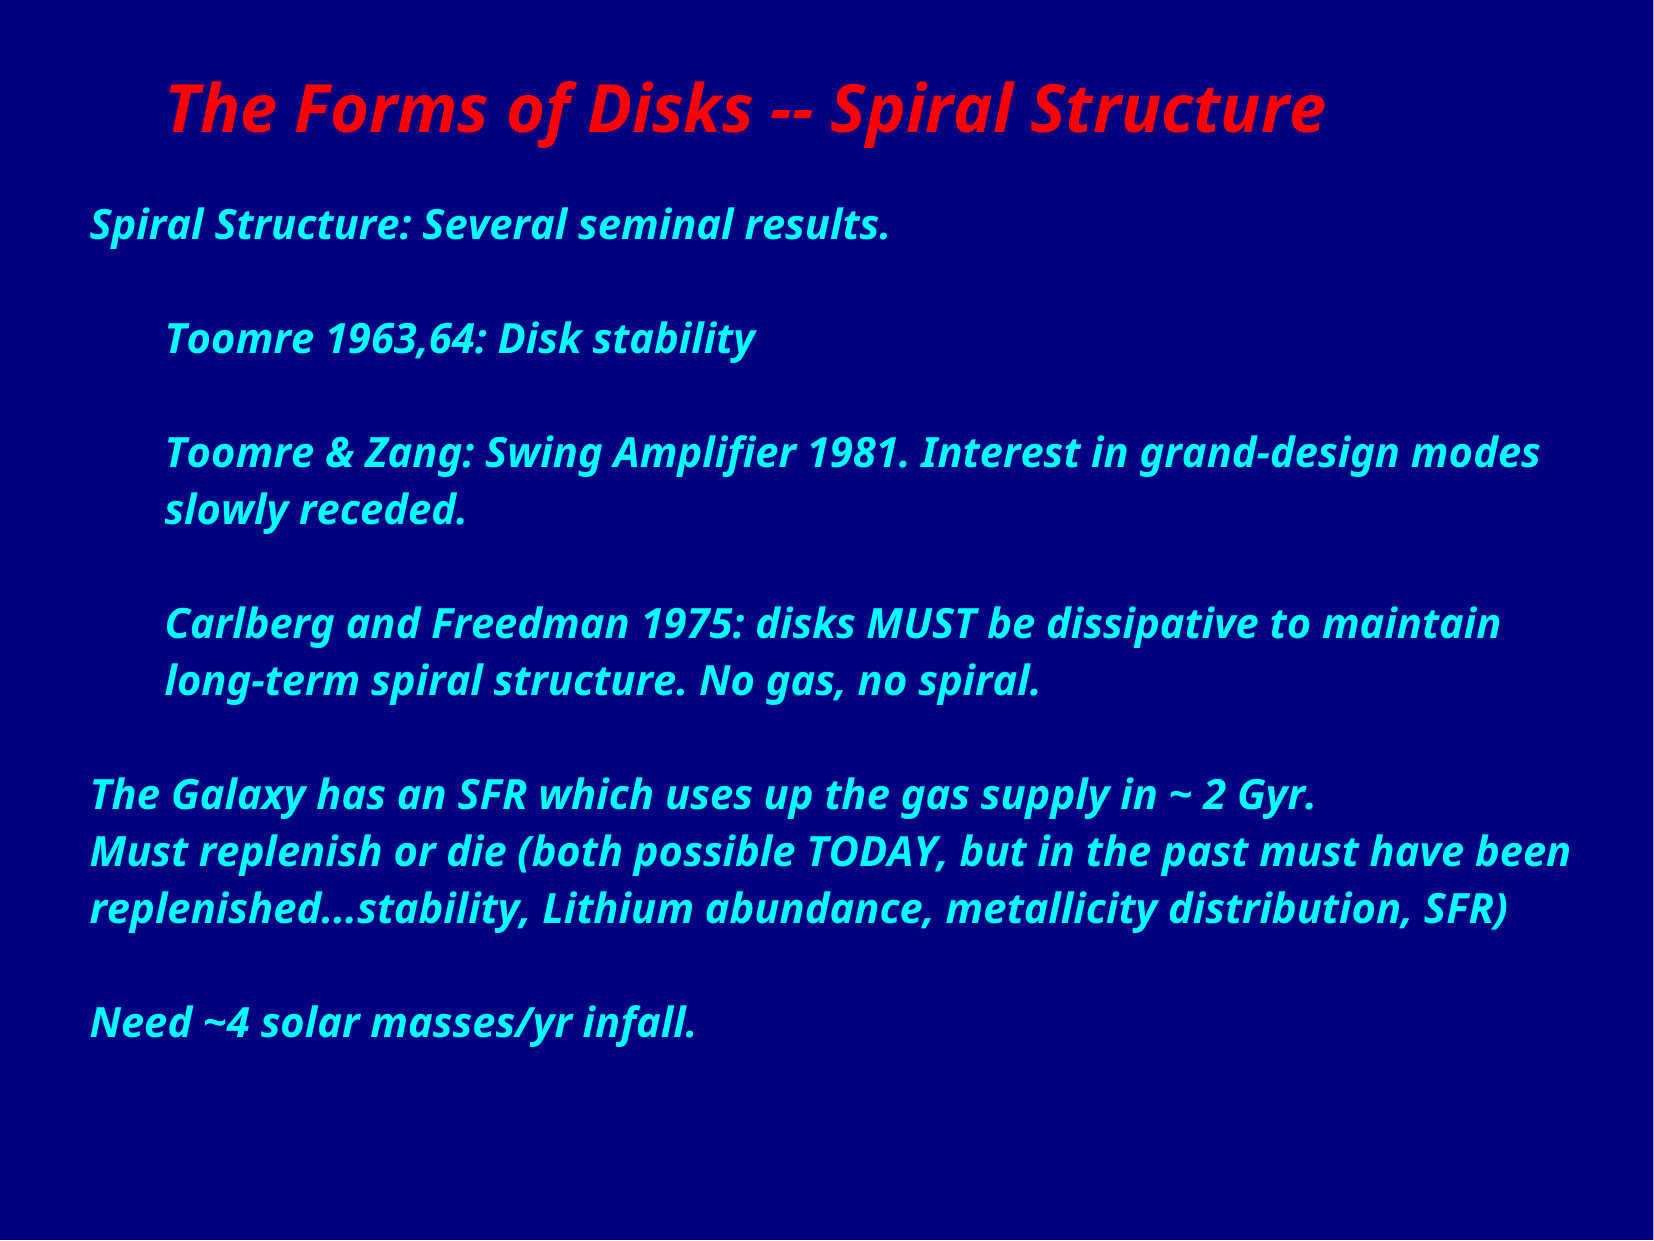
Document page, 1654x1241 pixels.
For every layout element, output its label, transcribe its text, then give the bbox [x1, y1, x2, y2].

text_box Spiral Structure: Several seminal results. Toomre 1963,64: Disk stability Toomre & Zang: Swing Amplifier 1981. Interest in grand-design modes slowly receded. Carlberg and Freedman 1975: disks MUST be dissipative to maintain long-term spiral structure. No gas, no spiral. The Galaxy has an SFR which uses up the gas supply in ~ 2 Gyr. Must replenish or die (both possible TODAY, but in the past must have been replenished...stability, Lithium abundance, metallicity distribution, SFR) Need ~4 solar masses/yr infall. [74, 187, 1614, 972]
text_box The Forms of Disks -- Spiral Structure [150, 53, 1380, 151]
